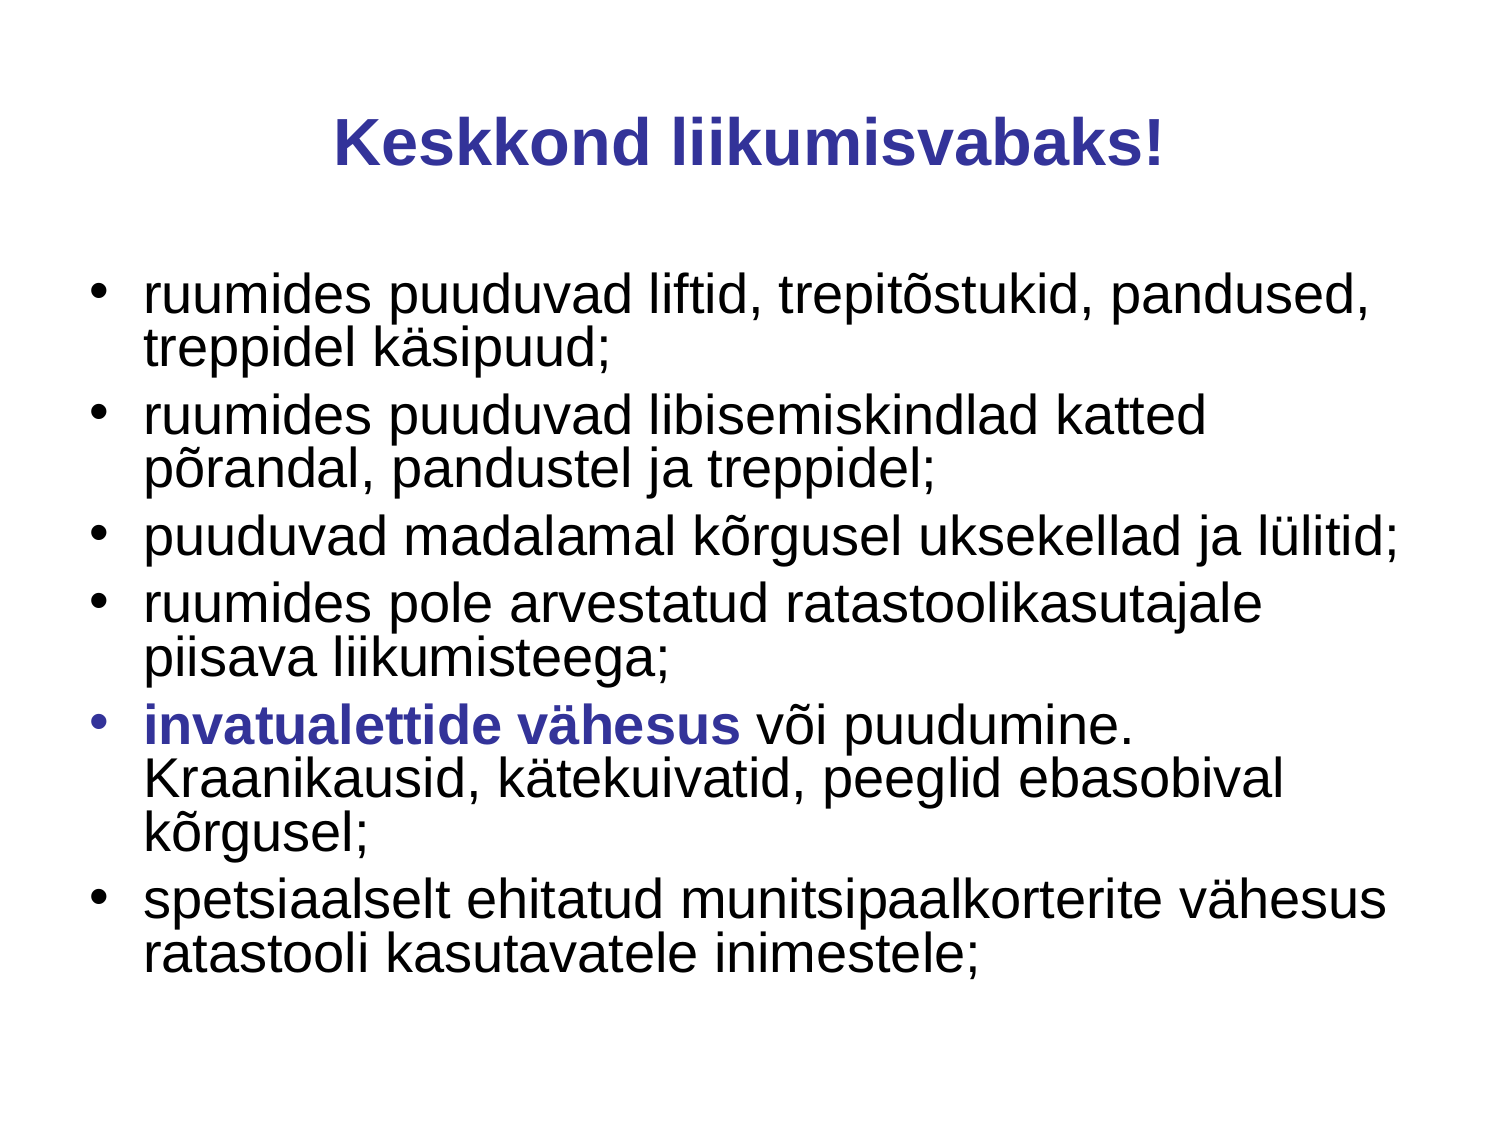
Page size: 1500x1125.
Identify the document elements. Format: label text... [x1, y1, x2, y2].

title Keskkond liikumisvabaks! [75, 45, 1426, 233]
list ruumides puuduvad liftid, trepitõstukid, pandused, treppidel käsipuud; ruumides puuduvad libisemiskindlad katted põrandal, pandustel ja treppidel; puuduvad madalamal kõrgusel uksekellad ja lülitid; ruumides pole arvestatud ratastoolikasutajale piisava liikumisteega; invatualettide vähesus või puudumine. Kraanikausid, kätekuivatid, peeglid ebasobival kõrgusel; spetsiaalselt ehitatud munitsipaalkorterite vähesus ratastooli kasutavatele inimestele; [75, 262, 1426, 1005]
